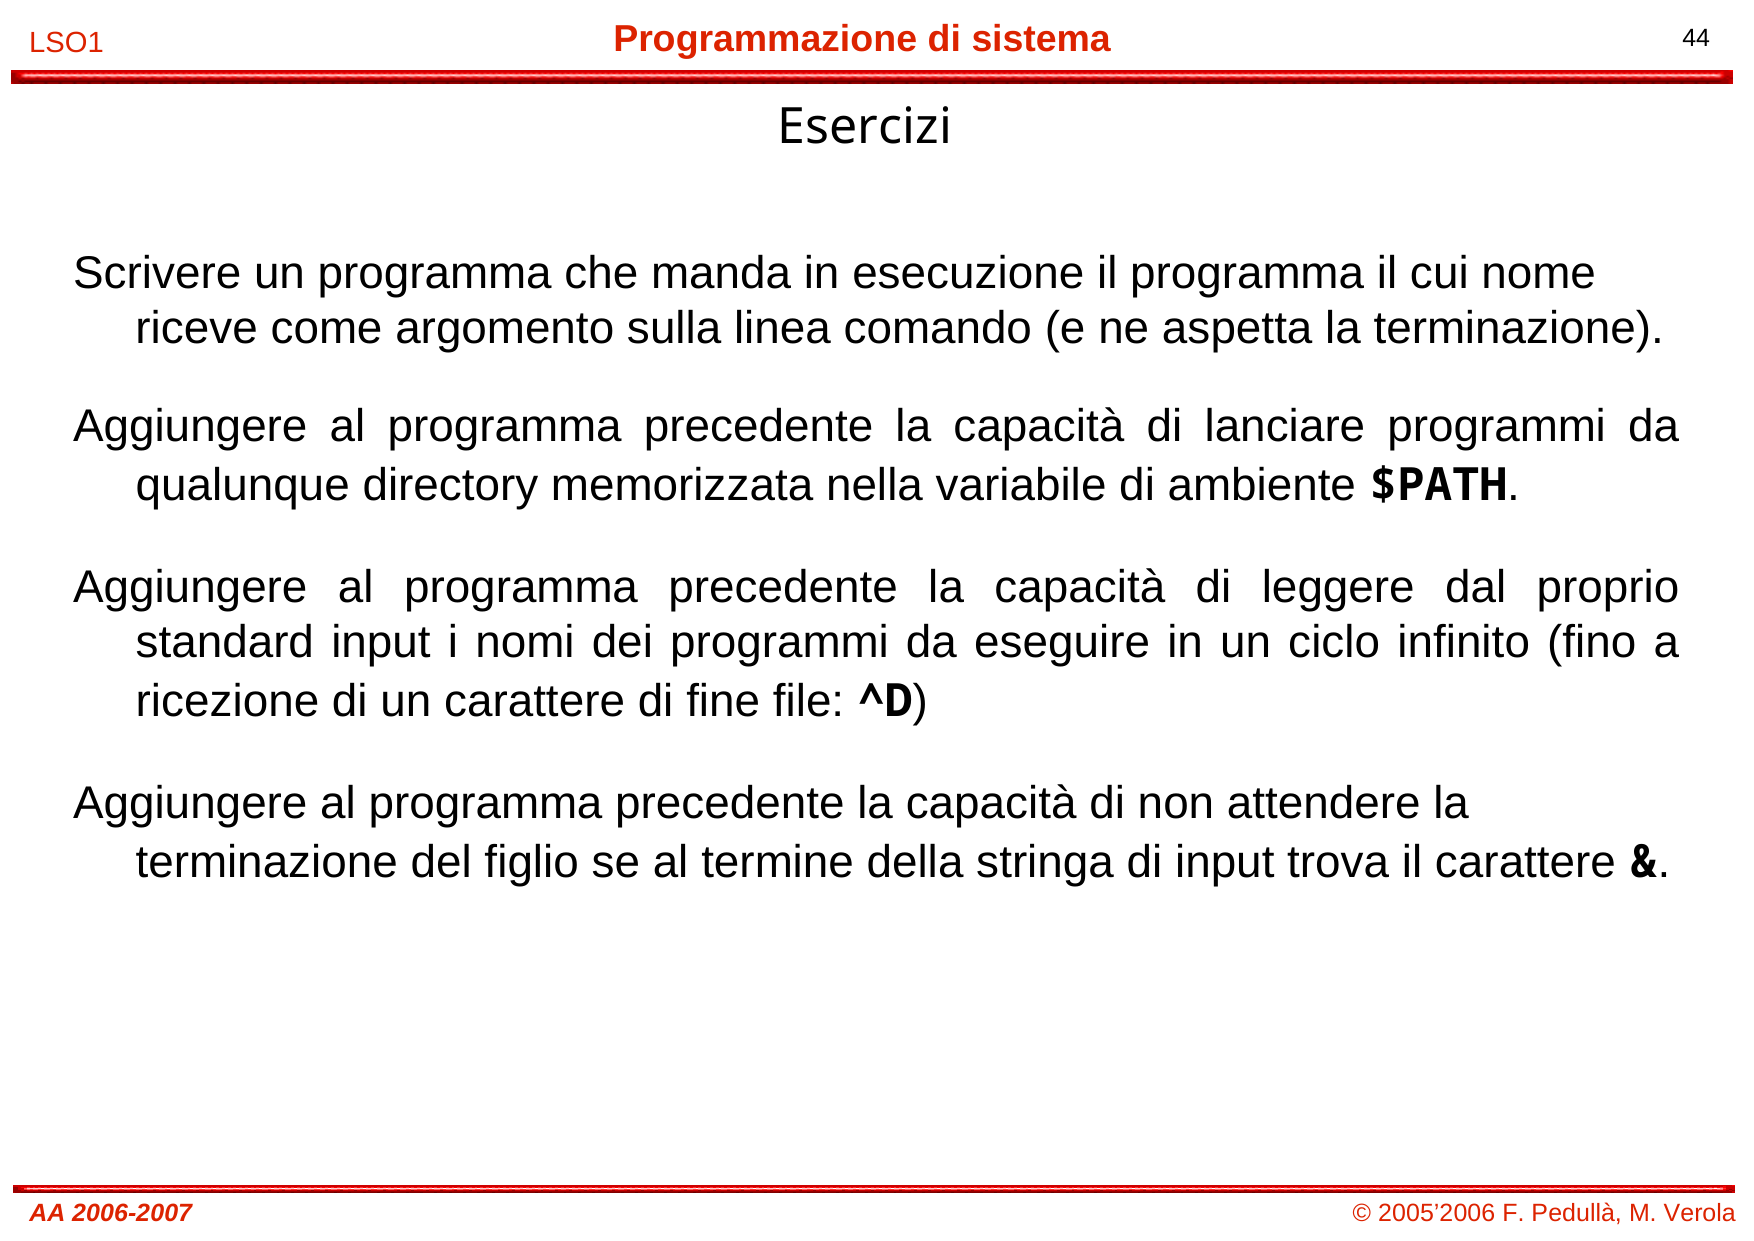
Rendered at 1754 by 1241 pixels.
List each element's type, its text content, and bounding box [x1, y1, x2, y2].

title Esercizi [514, 78, 1217, 174]
list Scrivere un programma che manda in esecuzione il programma il cui nome riceve come argomento sulla linea comando (e ne aspetta la terminazione). Aggiungere al programma precedente la capacità di lanciare programmi da qualunque directory memorizzata nella variabile di ambiente $PATH. Aggiungere al programma precedente la capacità di leggere dal proprio standard input i nomi dei programmi da eseguire in un ciclo infinito (fino a ricezione di un carattere di fine file: ^D) Aggiungere al programma precedente la capacità di non attendere la terminazione del figlio se al termine della stringa di input trova il carattere &. [58, 236, 1696, 1125]
picture [11, 70, 1733, 84]
picture [13, 1185, 1735, 1193]
